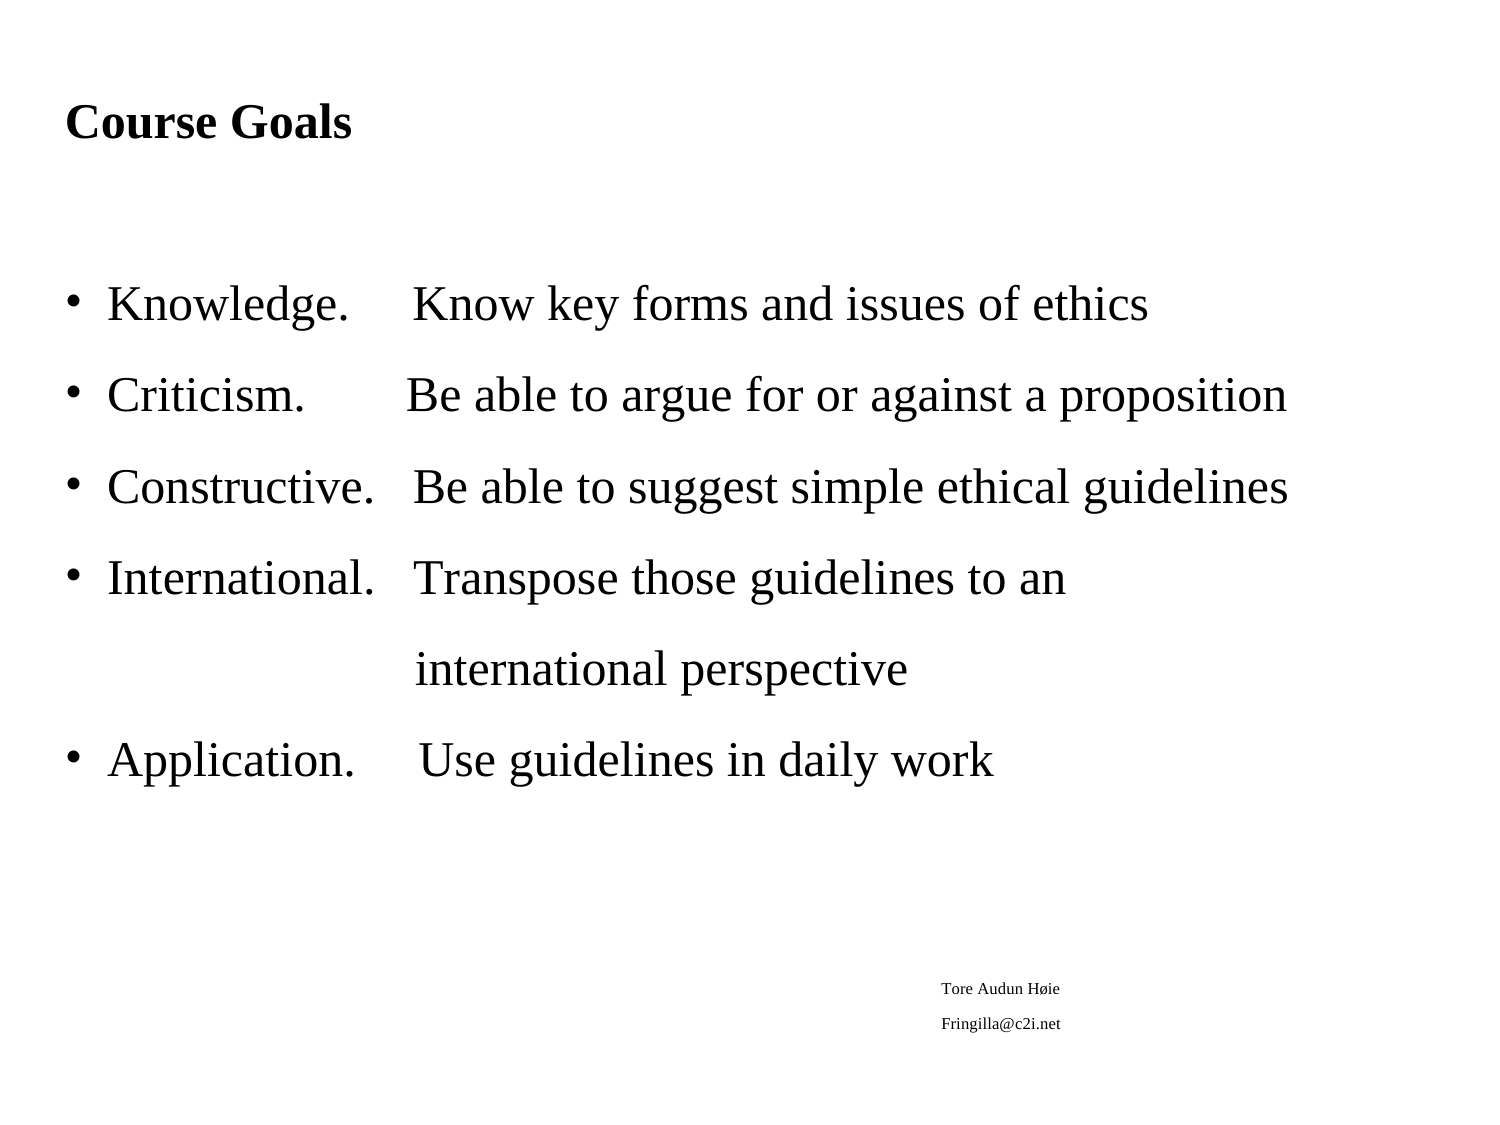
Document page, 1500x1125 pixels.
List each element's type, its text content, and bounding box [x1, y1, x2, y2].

text_box Course Goals Knowledge. Know key forms and issues of ethics Criticism. Be able to argue for or against a proposition Constructive. Be able to suggest simple ethical guidelines International. Transpose those guidelines to an international perspective Application. Use guidelines in daily work [49, 80, 1500, 978]
text_box Tore Audun Høie Fringilla@c2i.net [926, 970, 1490, 1042]
